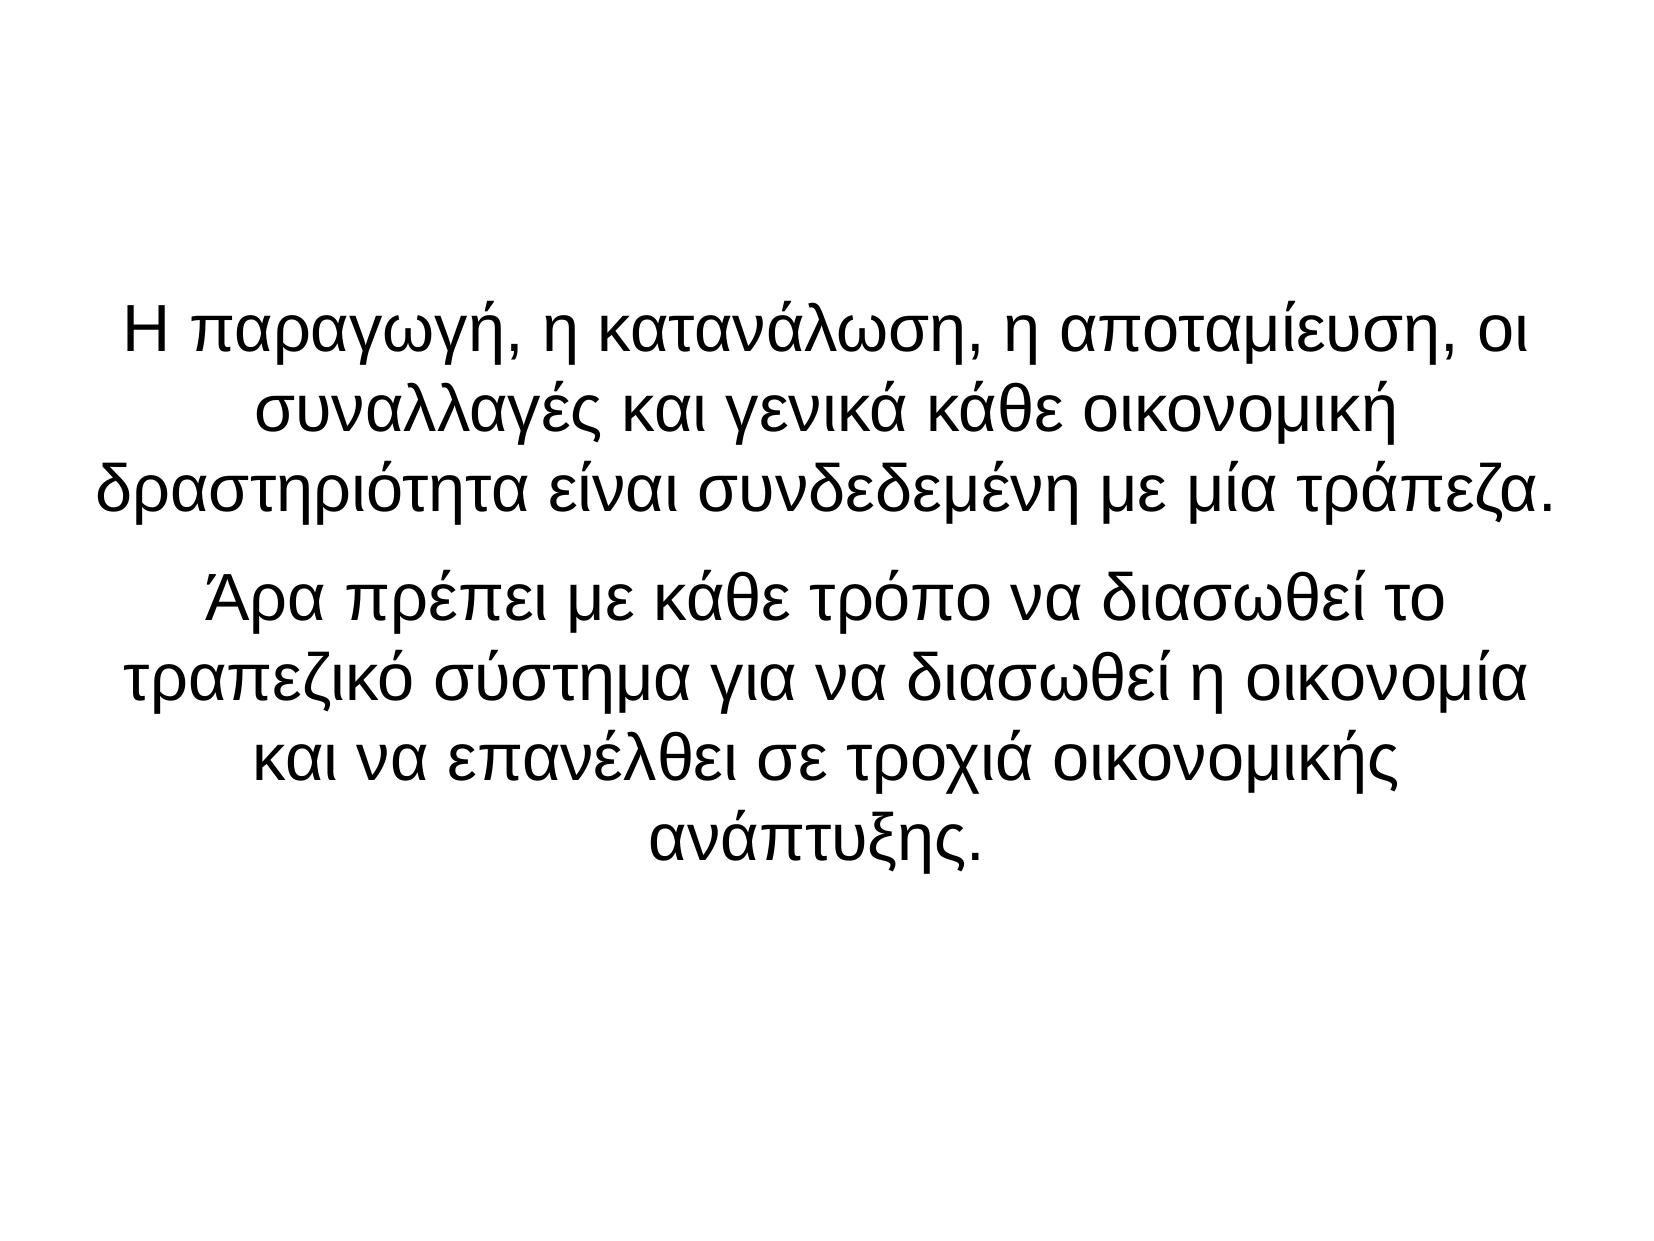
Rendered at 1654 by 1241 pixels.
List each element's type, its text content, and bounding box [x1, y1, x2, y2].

subtitle Η παραγωγή, η κατανάλωση, η αποταμίευση, οι συναλλαγές και γενικά κάθε οικονομική δραστηριότητα είναι συνδεδεμένη με μία τράπεζα. Άρα πρέπει με κάθε τρόπο να διασωθεί το τραπεζικό σύστημα για να διασωθεί η οικονομία και να επανέλθει σε τροχιά οικονομικής ανάπτυξης. [82, 56, 1571, 1102]
